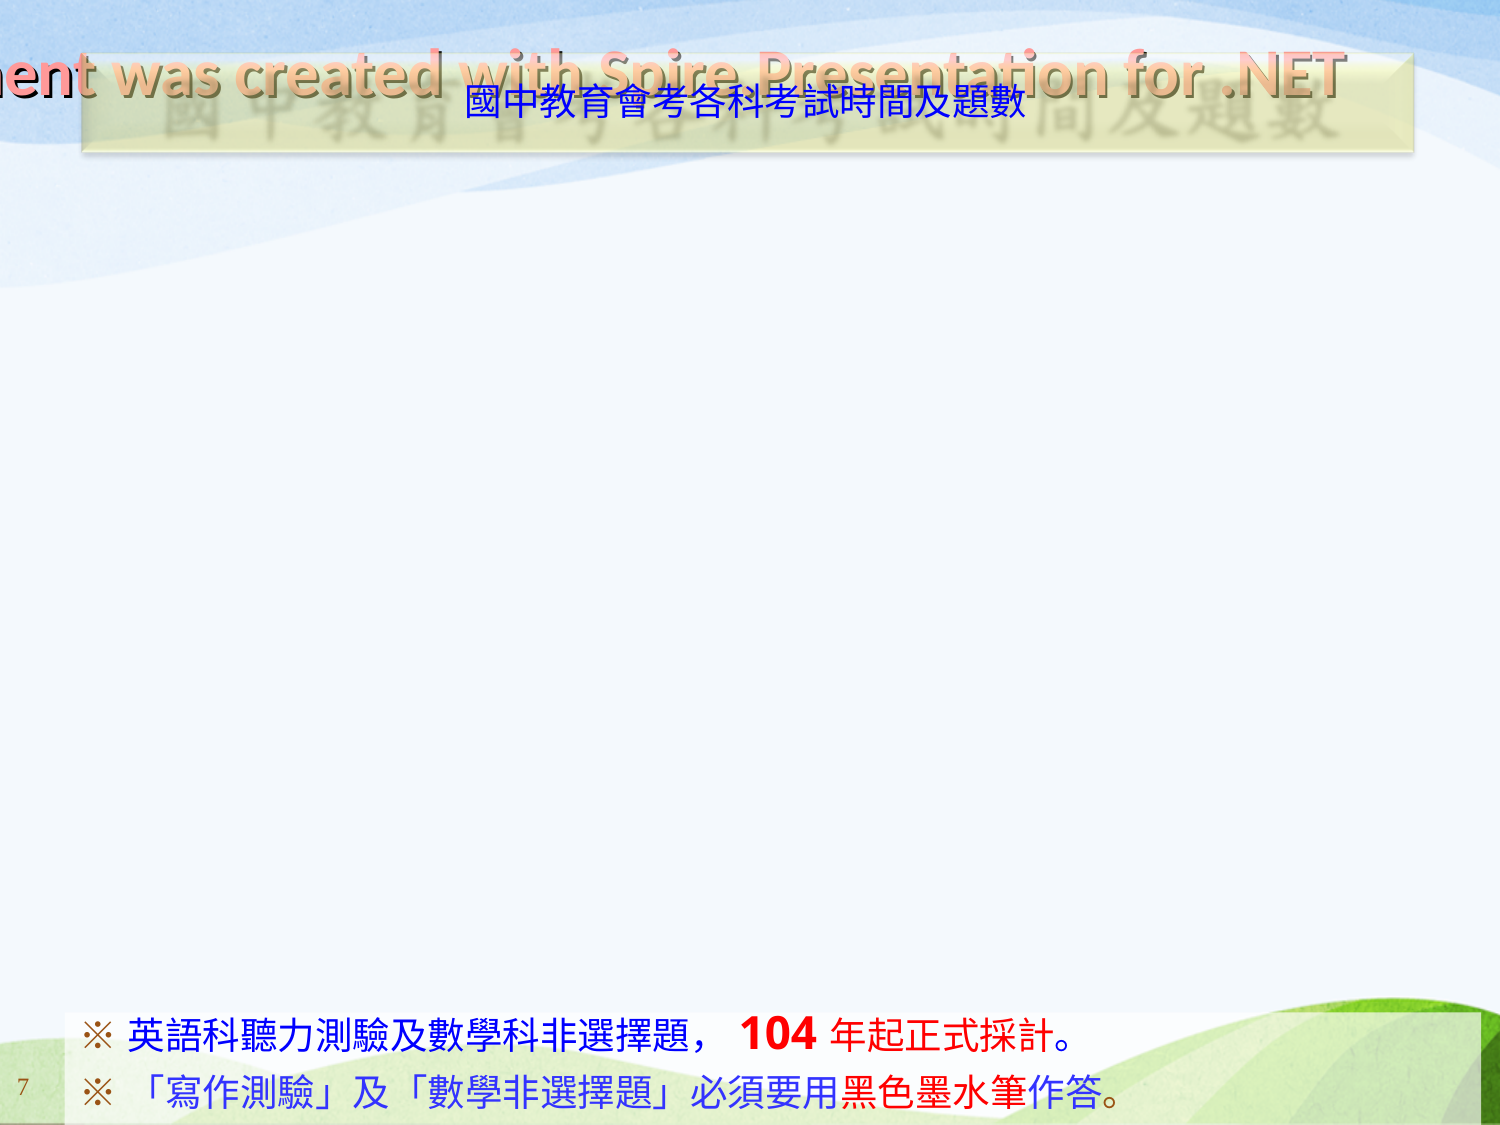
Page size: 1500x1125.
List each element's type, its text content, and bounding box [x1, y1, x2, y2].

picture [0, 0, 1500, 1125]
text_box ※英語科聽力測驗及數學科非選擇題，104年起正式採計。 ※「寫作測驗」及「數學非選擇題」必須要用黑色墨水筆作答。 [64, 1012, 1482, 1125]
text_box 國中教育會考各科考試時間及題數 [81, 52, 1411, 151]
text_box 7 [2, 1068, 64, 1107]
